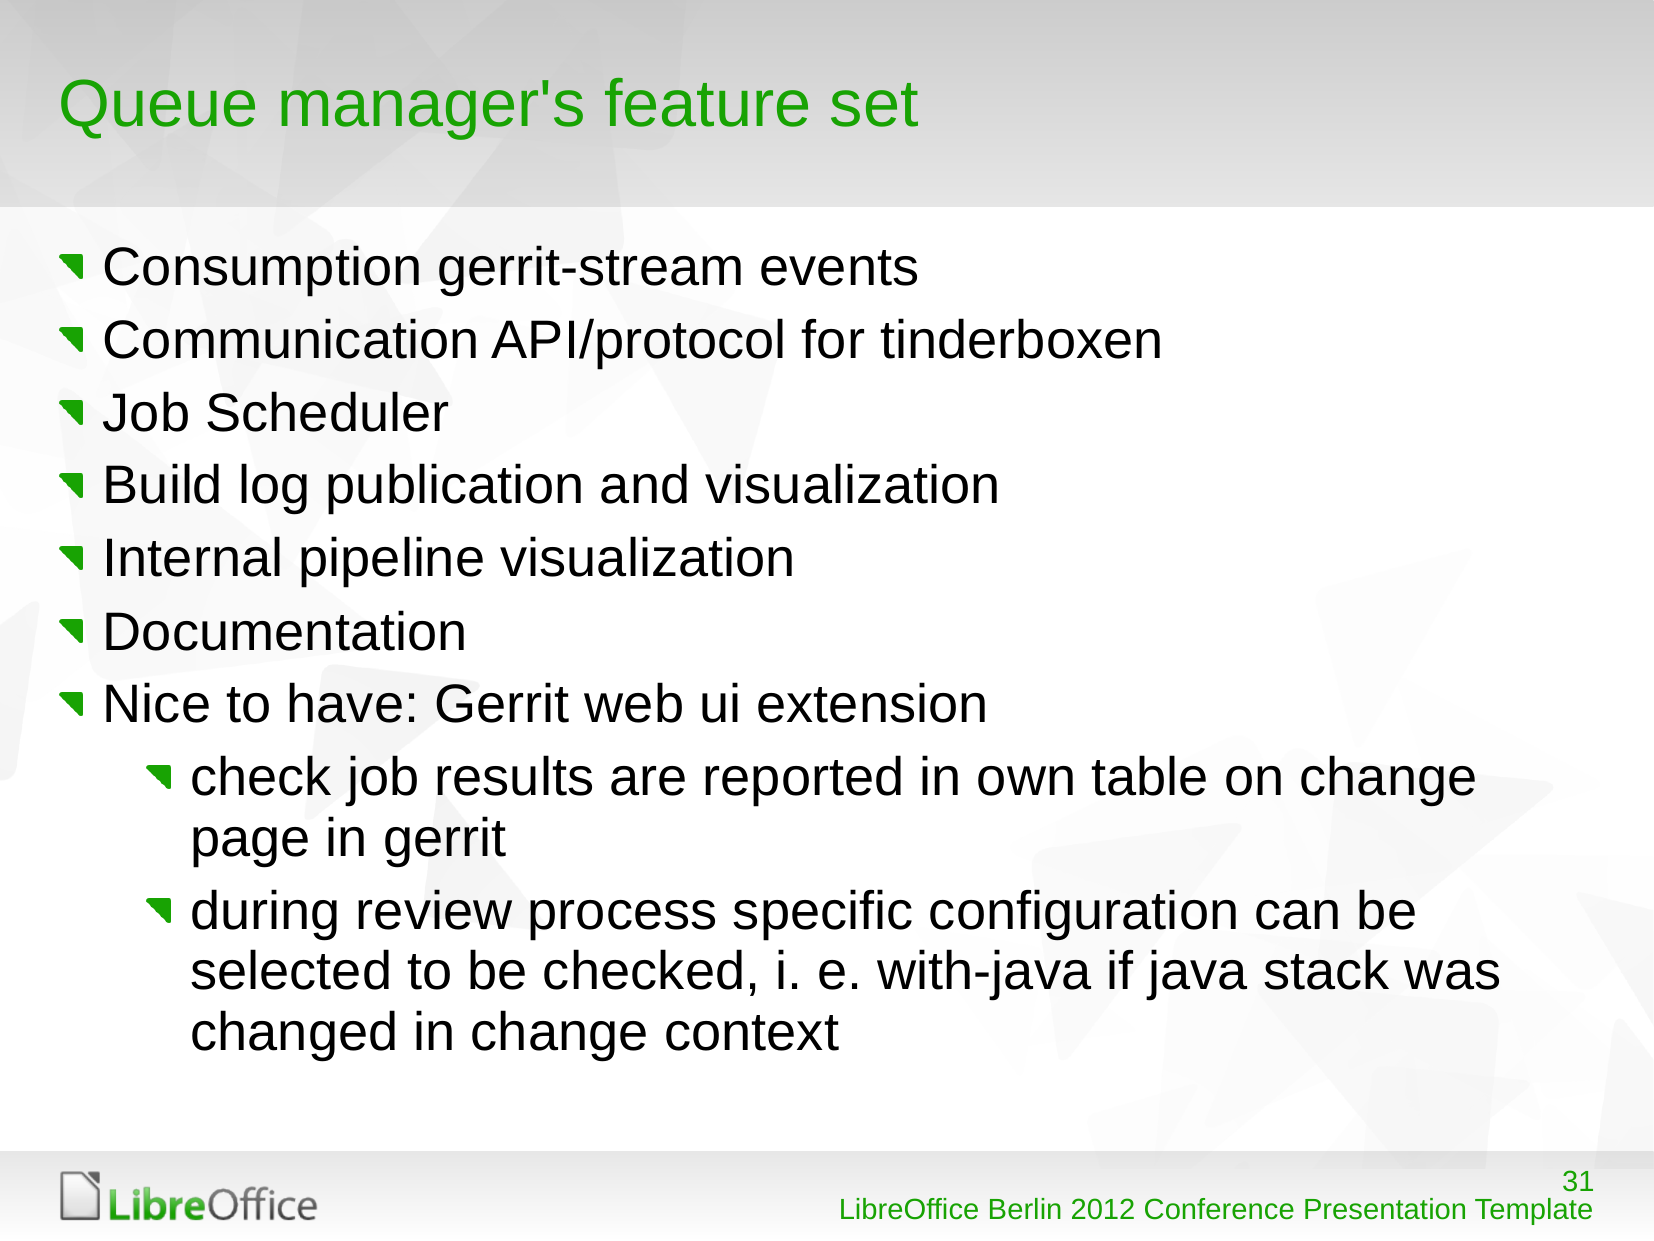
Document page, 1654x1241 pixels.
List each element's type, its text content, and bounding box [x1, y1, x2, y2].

picture [0, 0, 783, 931]
picture [41, 1152, 337, 1240]
list Consumption gerrit-stream events Communication API/protocol for tinderboxen Job Scheduler Build log publication and visualization Internal pipeline visualization Documentation Nice to have: Gerrit web ui extension check job results are reported in own table on change page in gerrit during review process specific configuration can be selected to be checked, i. e. with-java if java stack was changed in change context [59, 236, 1595, 1062]
title Queue manager's feature set [59, 29, 1595, 178]
picture [915, 548, 1654, 1169]
